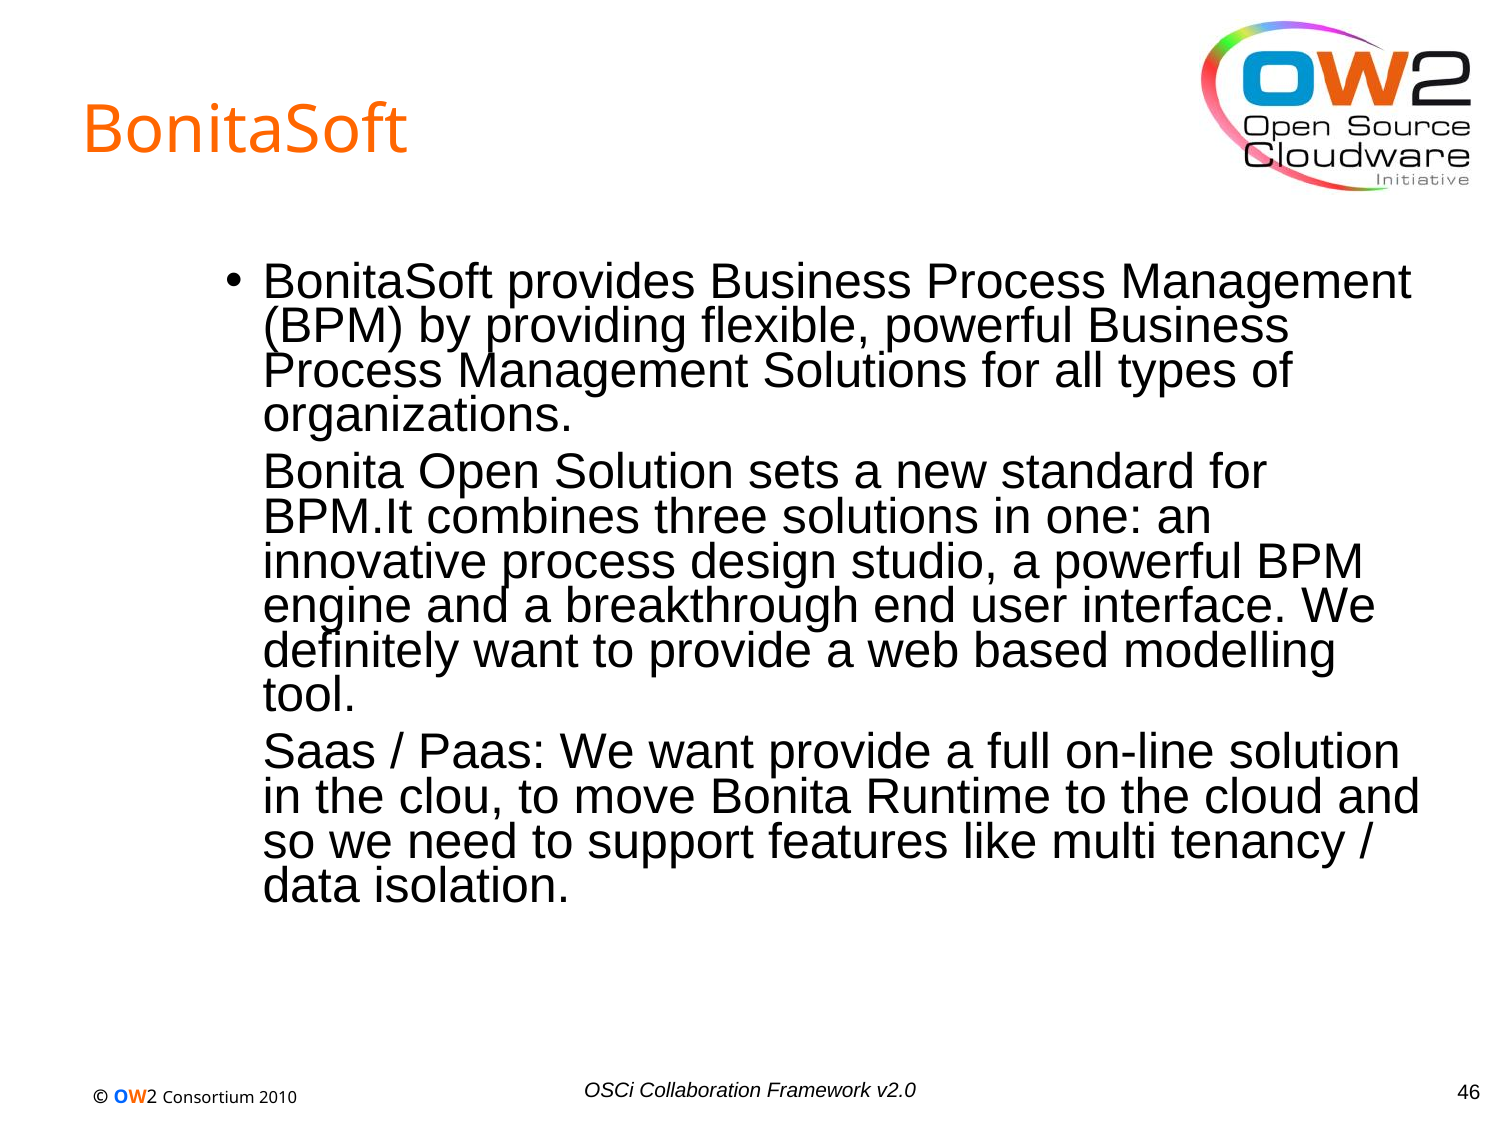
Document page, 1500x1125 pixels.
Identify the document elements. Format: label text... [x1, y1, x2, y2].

picture [1199, 19, 1472, 195]
list BonitaSoft provides Business Process Management (BPM) by providing flexible, powerful Business Process Management Solutions for all types of organizations. Bonita Open Solution sets a new standard for BPM.It combines three solutions in one: an innovative process design studio, a powerful BPM engine and a breakthrough end user interface. We definitely want to provide a web based modelling tool. Saas / Paas: We want provide a full on-line solution in the clou, to move Bonita Runtime to the cloud and so we need to support features like multi tenancy / data isolation. [74, 262, 1425, 1059]
title BonitaSoft [81, 43, 1182, 213]
